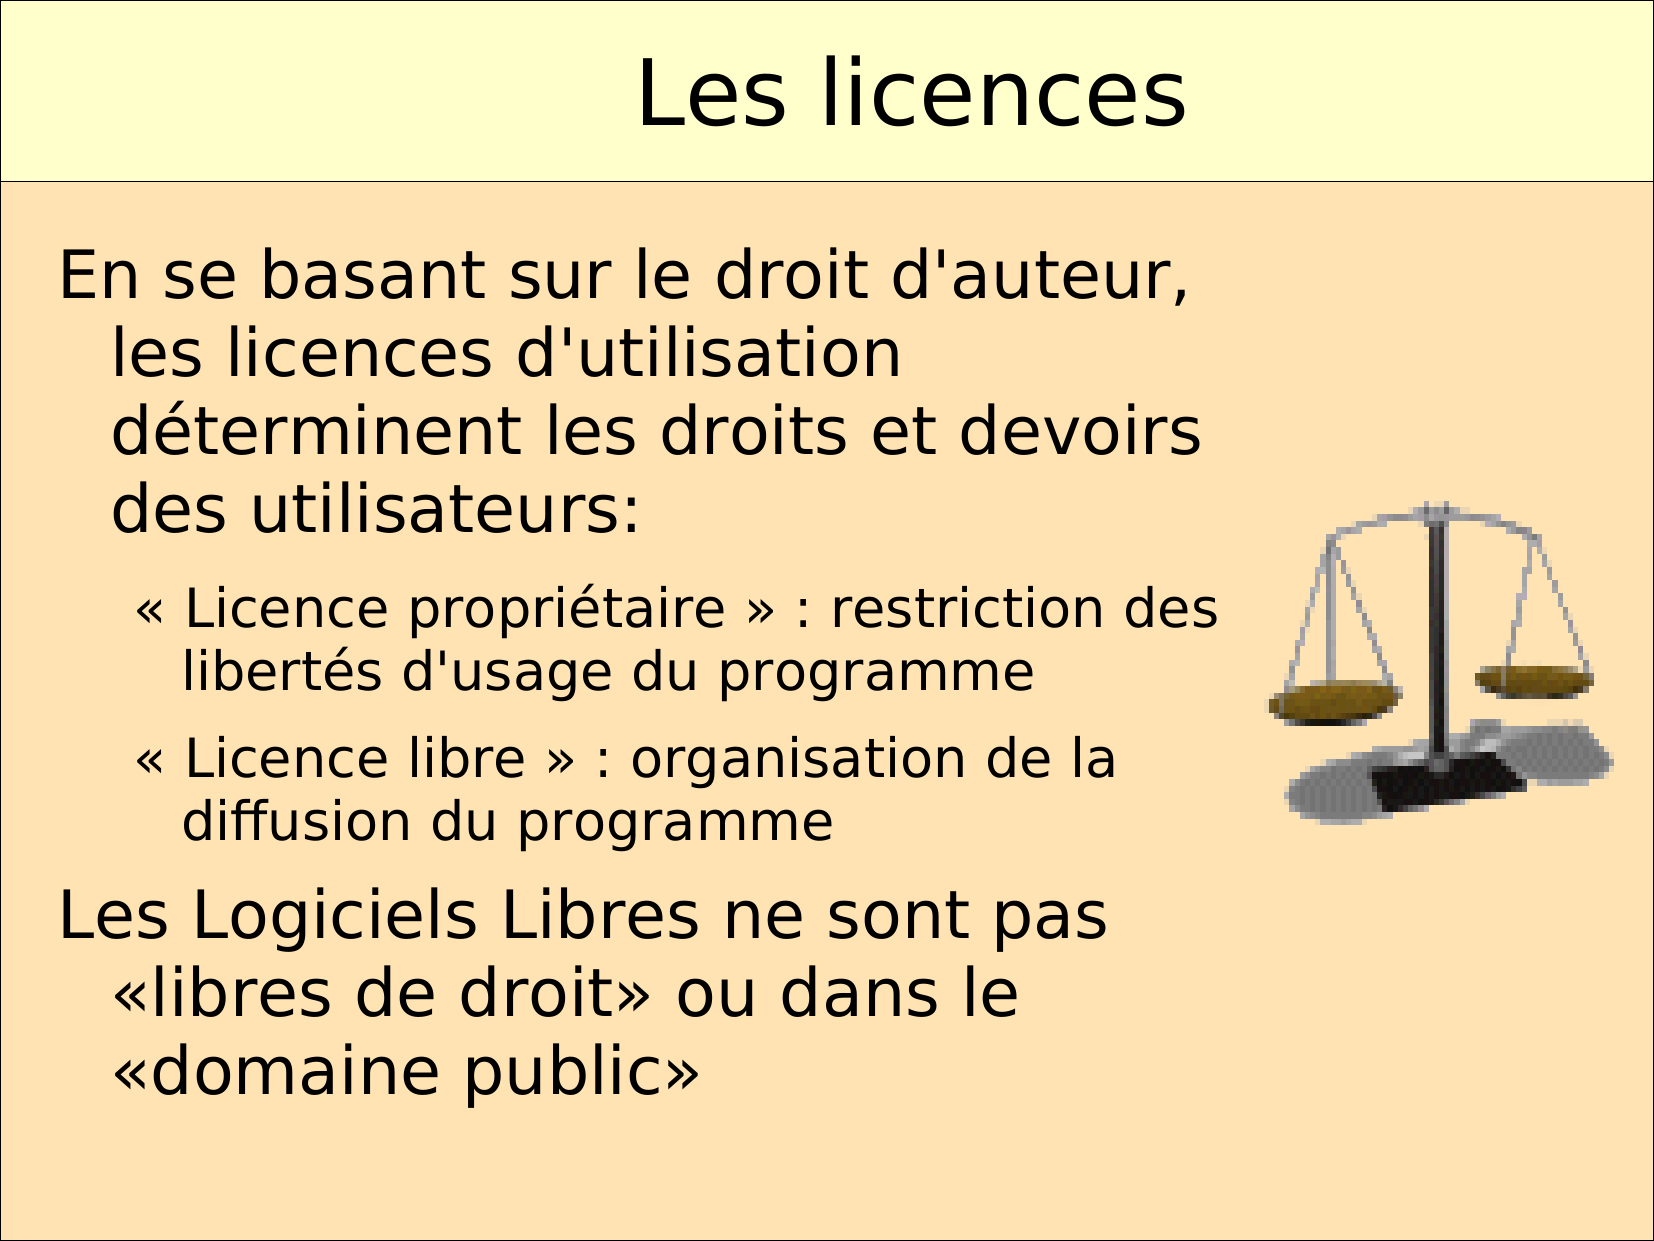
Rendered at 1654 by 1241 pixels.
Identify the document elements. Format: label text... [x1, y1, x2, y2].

title Les licences [203, 39, 1620, 147]
picture [1259, 488, 1620, 839]
list En se basant sur le droit d'auteur, les licences d'utilisation déterminent les droits et devoirs des utilisateurs: « Licence propriétaire » : restriction des libertés d'usage du programme « Licence libre » : organisation de la diffusion du programme Les Logiciels Libres ne sont pas «libres de droit» ou dans le «domaine public» [39, 236, 1222, 1111]
